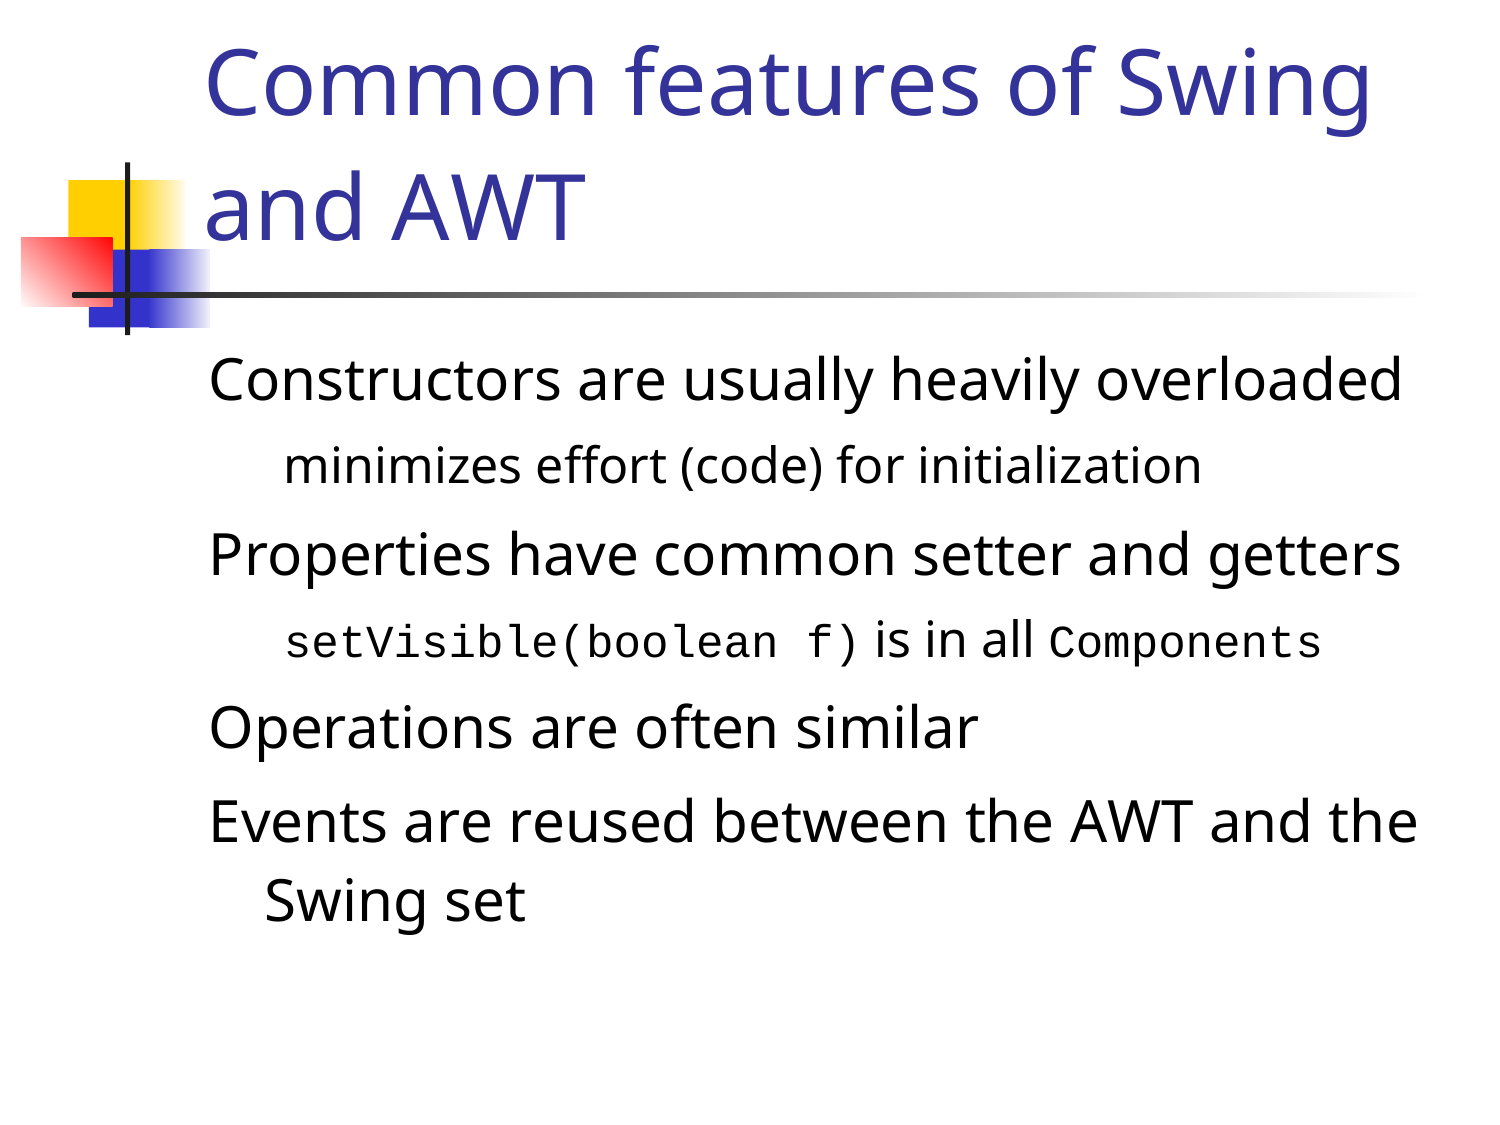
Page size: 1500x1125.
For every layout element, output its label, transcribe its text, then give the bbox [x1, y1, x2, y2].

title Common features of Swing and AWT [188, 35, 1468, 276]
list Constructors are usually heavily overloaded minimizes effort (code) for initialization Properties have common setter and getters setVisible(boolean f) is in all Components Operations are often similar Events are reused between the AWT and the Swing set [193, 331, 1469, 1007]
